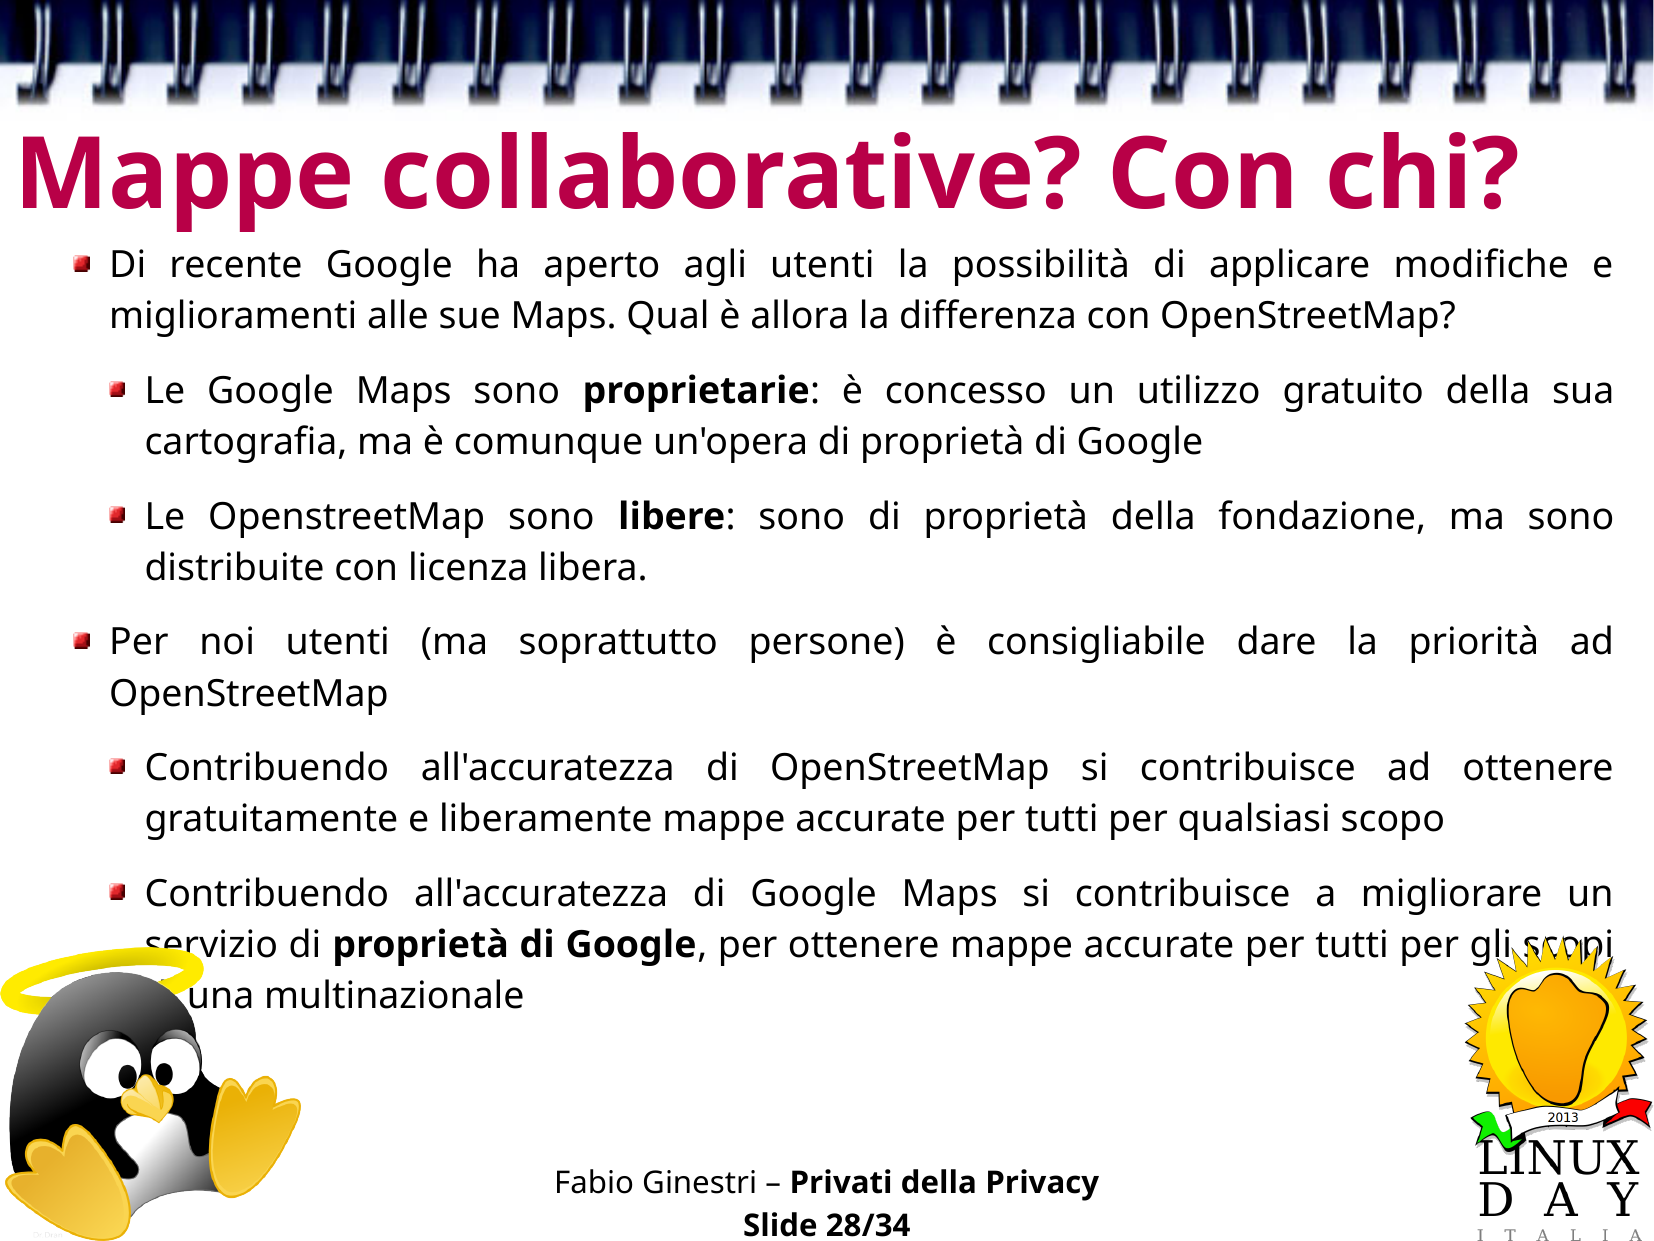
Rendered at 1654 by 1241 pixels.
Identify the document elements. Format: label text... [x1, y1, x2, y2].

picture [0, 0, 1654, 121]
picture [0, 947, 301, 1241]
text_box Di recente Google ha aperto agli utenti la possibilità di applicare modifiche e miglioramenti alle sue Maps. Qual è allora la differenza con OpenStreetMap? Le Google Maps sono proprietarie: è concesso un utilizzo gratuito della sua cartografia, ma è comunque un'opera di proprietà di Google Le OpenstreetMap sono libere: sono di proprietà della fondazione, ma sono distribuite con licenza libera. Per noi utenti (ma soprattutto persone) è consigliabile dare la priorità ad OpenStreetMap Contribuendo all'accuratezza di OpenStreetMap si contribuisce ad ottenere gratuitamente e liberamente mappe accurate per tutti per qualsiasi scopo Contribuendo all'accuratezza di Google Maps si contribuisce a migliorare un servizio di proprietà di Google, per ottenere mappe accurate per tutti per gli scopi di una multinazionale [23, 230, 1630, 886]
text_box Mappe collaborative? Con chi? [0, 94, 1492, 226]
picture [109, 886, 125, 900]
text_box Fabio Ginestri – Privati della Privacy Slide <numero>/34 [550, 1152, 1104, 1241]
picture [1464, 935, 1654, 1241]
